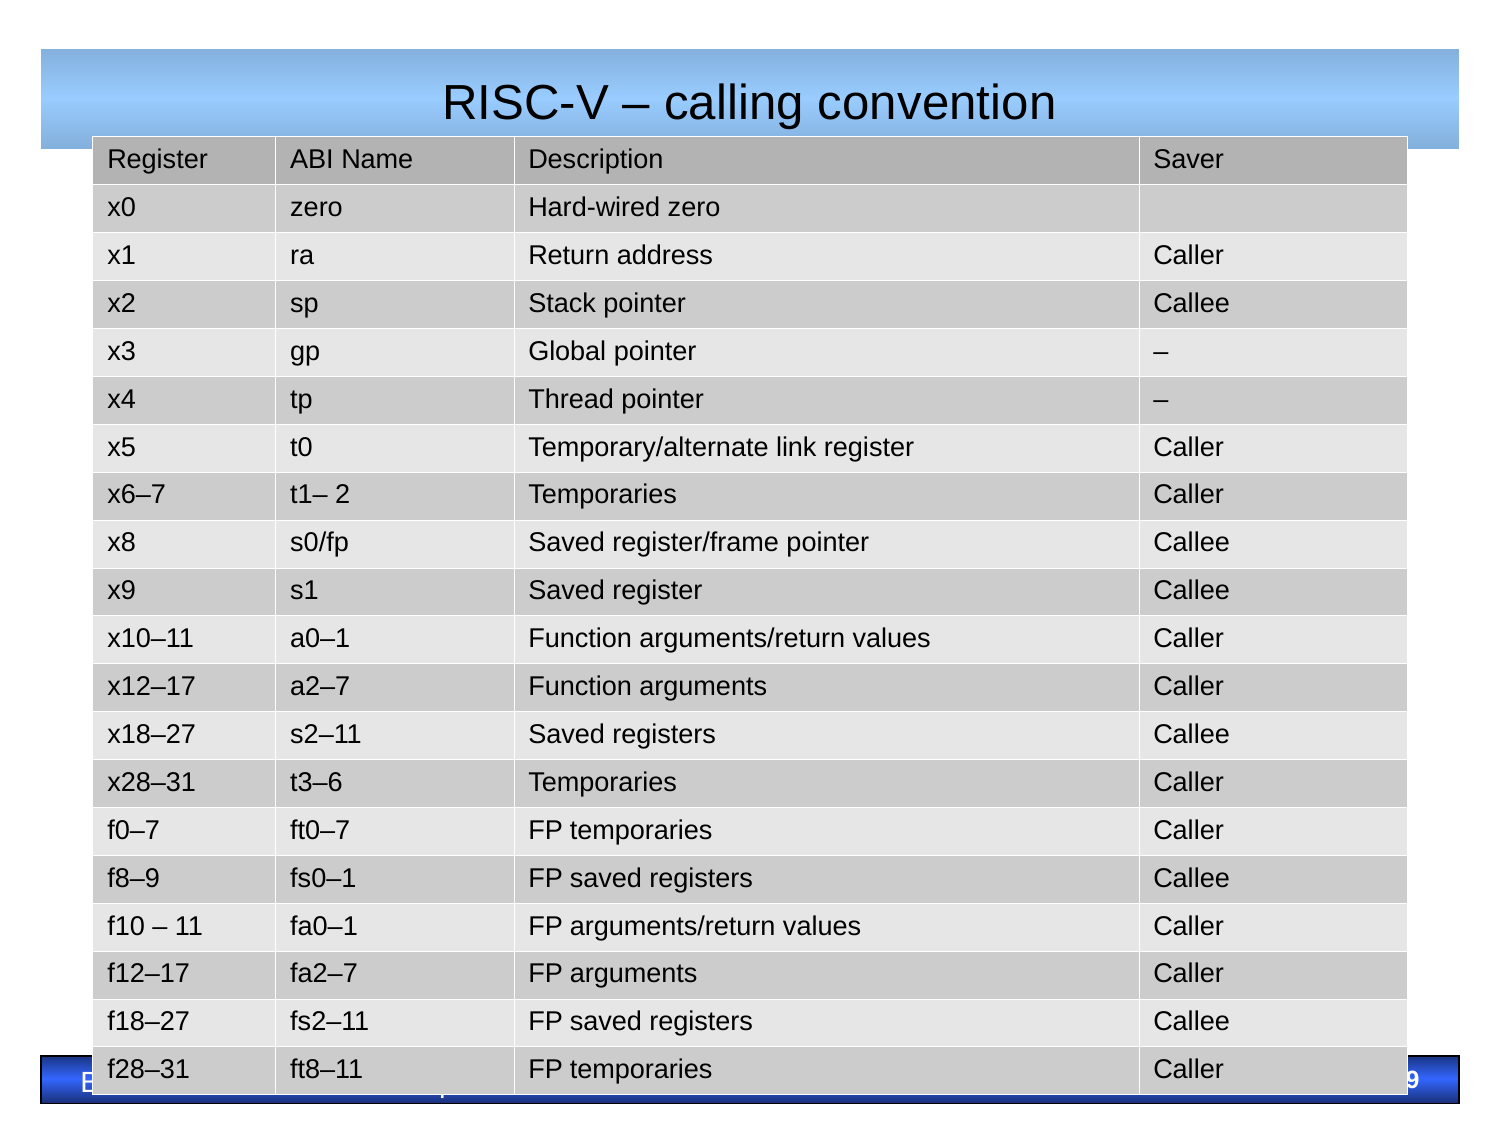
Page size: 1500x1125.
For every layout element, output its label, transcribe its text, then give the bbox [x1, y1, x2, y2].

table_cell x3 [93, 329, 275, 376]
table_cell Caller [1140, 760, 1407, 807]
table_cell x6–7 [93, 473, 275, 520]
table_cell Hard-wired zero [515, 185, 1139, 232]
table_cell t0 [276, 425, 514, 472]
table_cell x28–31 [93, 760, 275, 807]
table_cell Stack pointer [515, 281, 1139, 328]
table_cell x5 [93, 425, 275, 472]
table_cell FP saved registers [515, 1000, 1139, 1046]
table_cell s2–11 [276, 712, 514, 759]
table_cell zero [276, 185, 514, 232]
table_cell f10 – 11 [93, 904, 275, 951]
table_cell Caller [1140, 1047, 1407, 1094]
table_cell x1 [93, 233, 275, 280]
table_cell x0 [93, 185, 275, 232]
table_cell FP saved registers [515, 856, 1139, 903]
table_cell [1140, 185, 1407, 232]
table_cell Callee [1140, 281, 1407, 328]
table_cell Saved registers [515, 712, 1139, 759]
table_cell Caller [1140, 808, 1407, 855]
table_cell Caller [1140, 425, 1407, 472]
table_header Description [515, 137, 1139, 184]
table_cell fa0–1 [276, 904, 514, 951]
table_cell Temporaries [515, 473, 1139, 520]
table_cell a0–1 [276, 616, 514, 663]
table_cell Caller [1140, 616, 1407, 663]
table_cell Caller [1140, 473, 1407, 520]
table_cell FP arguments [515, 952, 1139, 999]
table_cell Caller [1140, 952, 1407, 999]
table_cell Return address [515, 233, 1139, 280]
table_cell f0–7 [93, 808, 275, 855]
table_cell x10–11 [93, 616, 275, 663]
table_cell FP arguments/return values [515, 904, 1139, 951]
table_cell a2–7 [276, 664, 514, 711]
table_header Saver [1140, 137, 1407, 184]
title RISC-V – calling convention [41, 49, 1459, 149]
table_cell – [1140, 377, 1407, 424]
table_cell sp [276, 281, 514, 328]
table_cell fs0–1 [276, 856, 514, 903]
table_cell Caller [1140, 904, 1407, 951]
table_cell Caller [1140, 664, 1407, 711]
table_cell Function arguments [515, 664, 1139, 711]
table_cell ft0–7 [276, 808, 514, 855]
table_cell x4 [93, 377, 275, 424]
table_cell Thread pointer [515, 377, 1139, 424]
table_cell ft8–11 [276, 1047, 514, 1094]
table_cell f18–27 [93, 1000, 275, 1046]
table_cell Saved register [515, 569, 1139, 615]
table_cell f8–9 [93, 856, 275, 903]
table_cell x9 [93, 569, 275, 615]
table_cell x8 [93, 521, 275, 568]
table_cell t1– 2 [276, 473, 514, 520]
table_cell Callee [1140, 521, 1407, 568]
table_cell Callee [1140, 569, 1407, 615]
table_cell Callee [1140, 712, 1407, 759]
table_cell Callee [1140, 1000, 1407, 1046]
table_cell Global pointer [515, 329, 1139, 376]
table_cell x2 [93, 281, 275, 328]
table_cell ra [276, 233, 514, 280]
table_cell s1 [276, 569, 514, 615]
table_cell FP temporaries [515, 1047, 1139, 1094]
table_cell x12–17 [93, 664, 275, 711]
table_cell Temporary/alternate link register [515, 425, 1139, 472]
table_cell f28–31 [93, 1047, 275, 1094]
table_cell Function arguments/return values [515, 616, 1139, 663]
table_header Register [93, 137, 275, 184]
table_cell – [1140, 329, 1407, 376]
table_cell tp [276, 377, 514, 424]
table_cell Temporaries [515, 760, 1139, 807]
table_cell Saved register/frame pointer [515, 521, 1139, 568]
table_cell Callee [1140, 856, 1407, 903]
table_header ABI Name [276, 137, 514, 184]
table_cell FP temporaries [515, 808, 1139, 855]
table_cell fs2–11 [276, 1000, 514, 1046]
table_cell f12–17 [93, 952, 275, 999]
table_cell x18–27 [93, 712, 275, 759]
table_cell Caller [1140, 233, 1407, 280]
table_cell gp [276, 329, 514, 376]
table_cell t3–6 [276, 760, 514, 807]
table_cell s0/fp [276, 521, 514, 568]
table_cell fa2–7 [276, 952, 514, 999]
